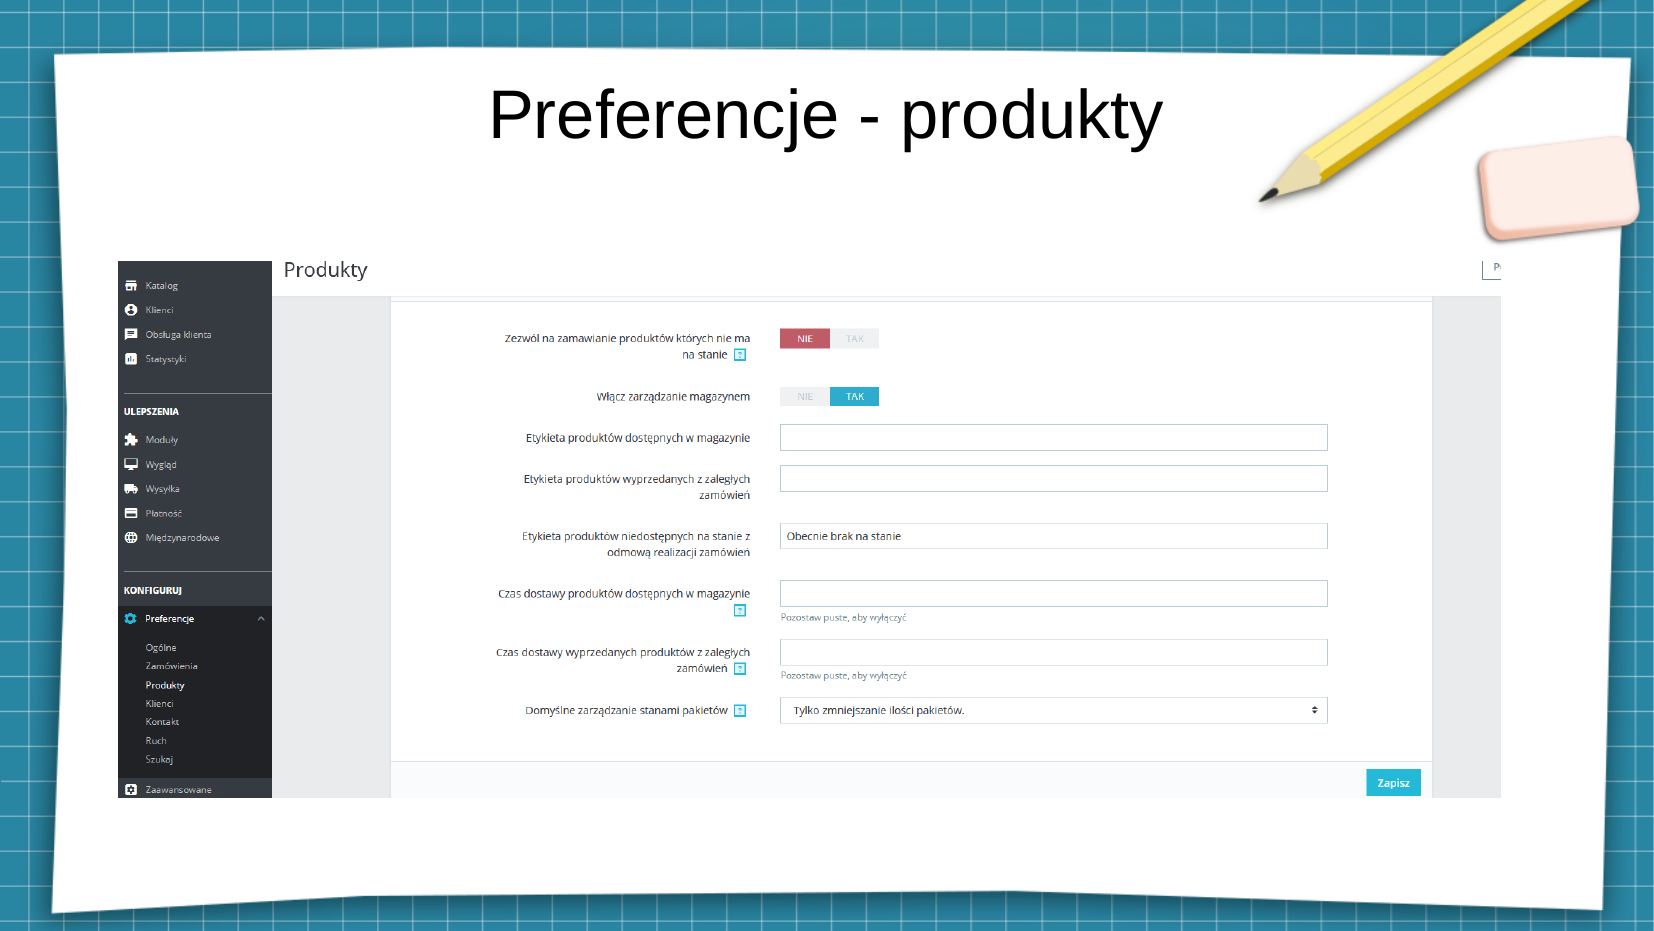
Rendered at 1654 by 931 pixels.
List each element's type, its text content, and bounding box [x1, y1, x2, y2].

picture [0, 0, 1654, 931]
title Preferencje - produkty [82, 37, 1571, 193]
